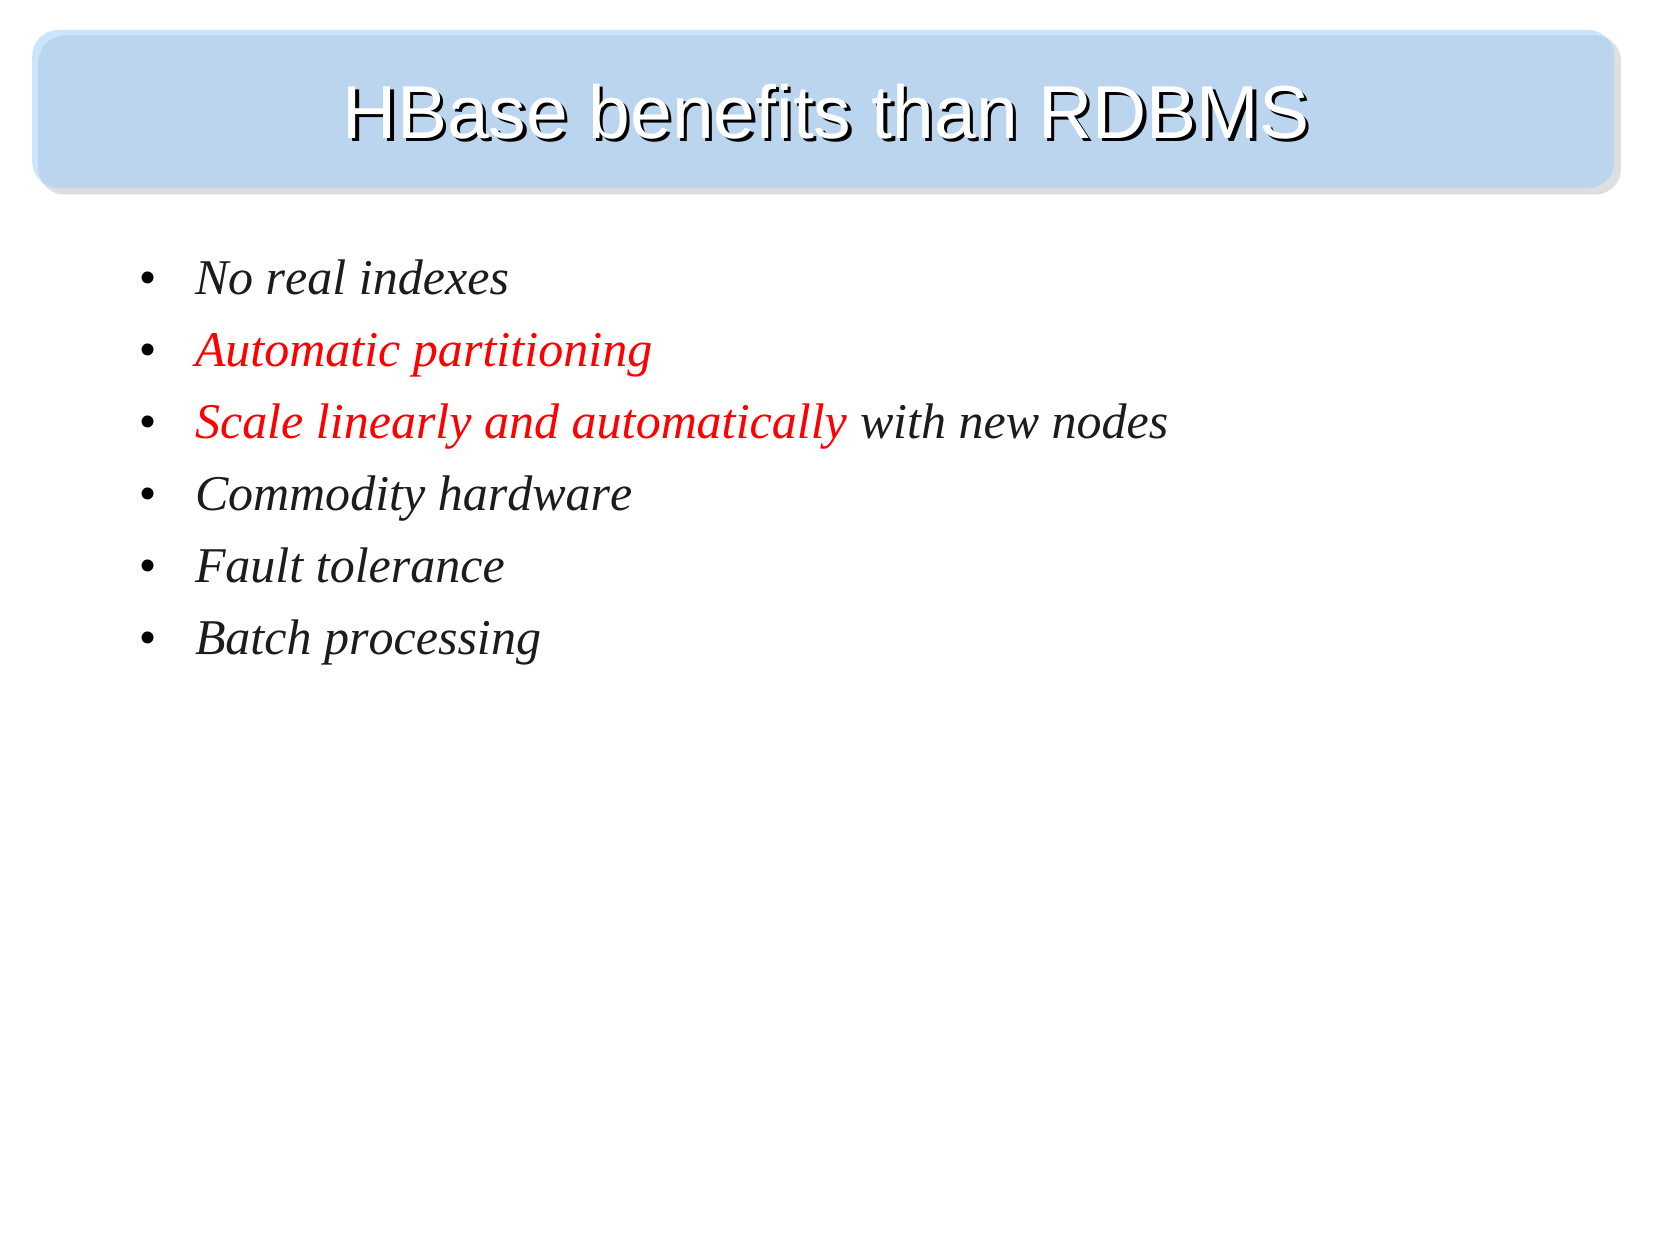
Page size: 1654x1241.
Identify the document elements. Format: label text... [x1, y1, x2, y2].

title HBase benefits than RDBMS [123, 34, 1530, 191]
list No real indexes Automatic partitioning Scale linearly and automatically with new nodes Commodity hardware Fault tolerance Batch processing [124, 242, 1530, 1103]
text_box [32, 29, 1615, 189]
